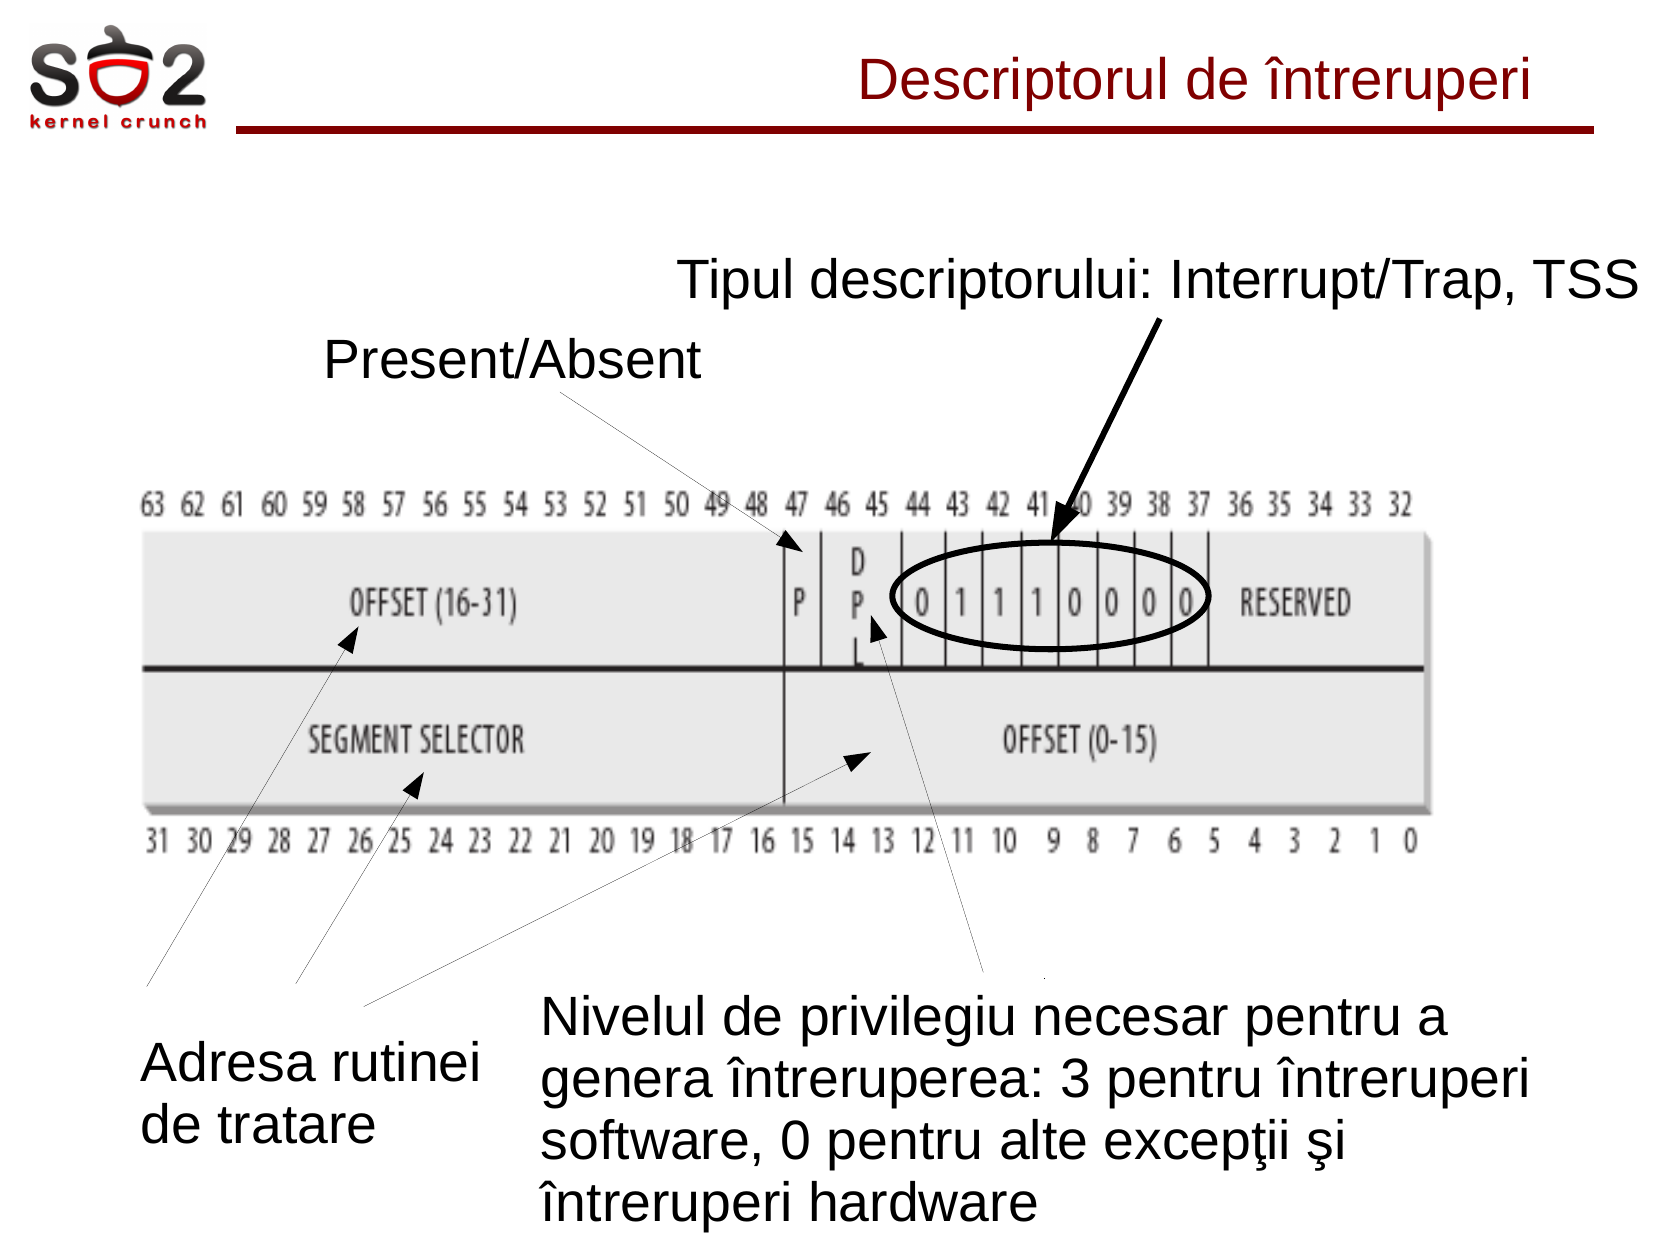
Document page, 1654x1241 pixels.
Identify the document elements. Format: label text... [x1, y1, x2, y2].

text_box Adresa rutinei de tratare [125, 1023, 498, 1164]
picture [122, 458, 1466, 891]
text_box Nivelul de privilegiu necesar pentru a genera întreruperea: 3 pentru întreruperi software, 0 pentru alte excepţii şi întreruperi hardware [525, 978, 1564, 1241]
picture [29, 23, 121, 130]
picture [896, 546, 1205, 646]
text_box Tipul descriptorului: Interrupt/Trap, TSS [661, 240, 1654, 319]
title Descriptorul de întreruperi [121, 11, 1534, 148]
text_box Present/Absent [308, 320, 718, 399]
